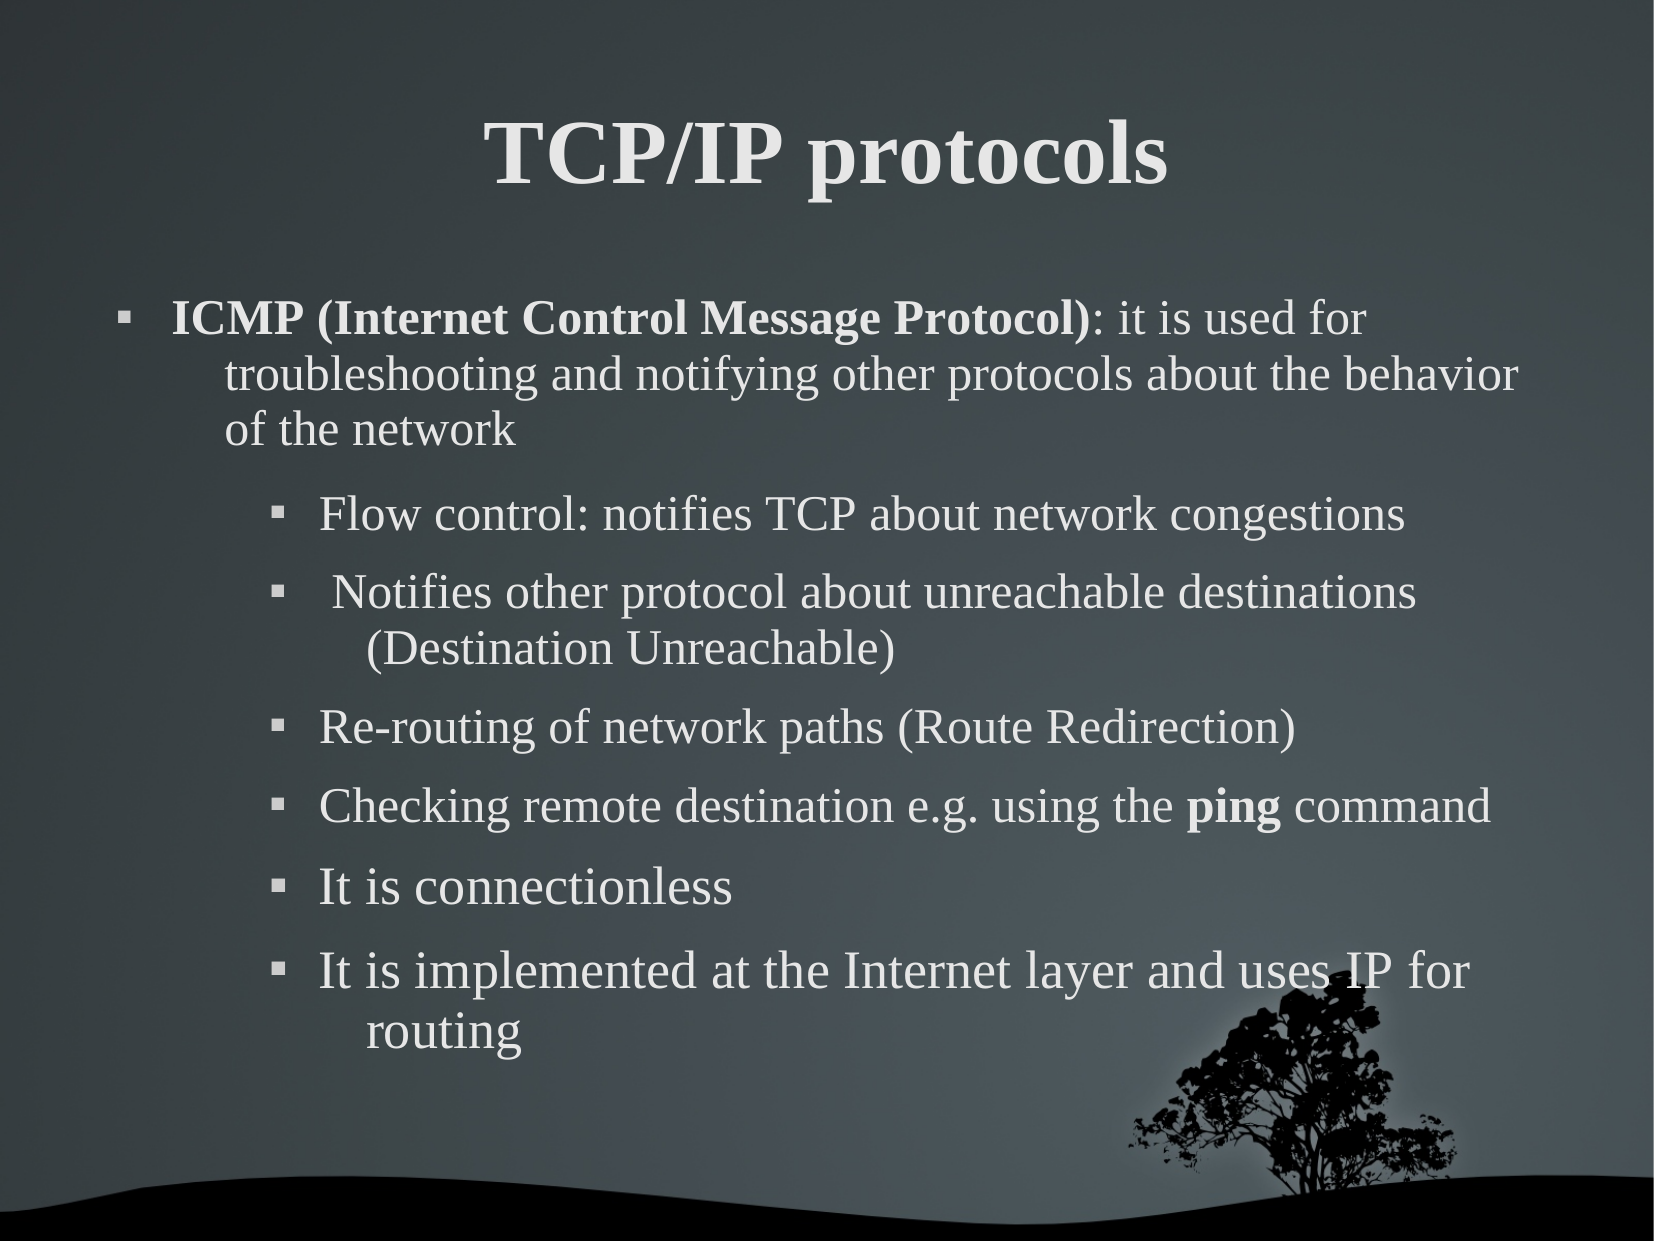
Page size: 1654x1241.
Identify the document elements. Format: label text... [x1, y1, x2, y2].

picture [0, 0, 1654, 1241]
list ICMP (Internet Control Message Protocol): it is used for troubleshooting and notifying other protocols about the behavior of the network Flow control: notifies TCP about network congestions Notifies other protocol about unreachable destinations (Destination Unreachable) Re-routing of network paths (Route Redirection) Checking remote destination e.g. using the ping command It is connectionless It is implemented at the Internet layer and uses IP for routing [82, 290, 1571, 1193]
title TCP/IP protocols [82, 49, 1571, 257]
